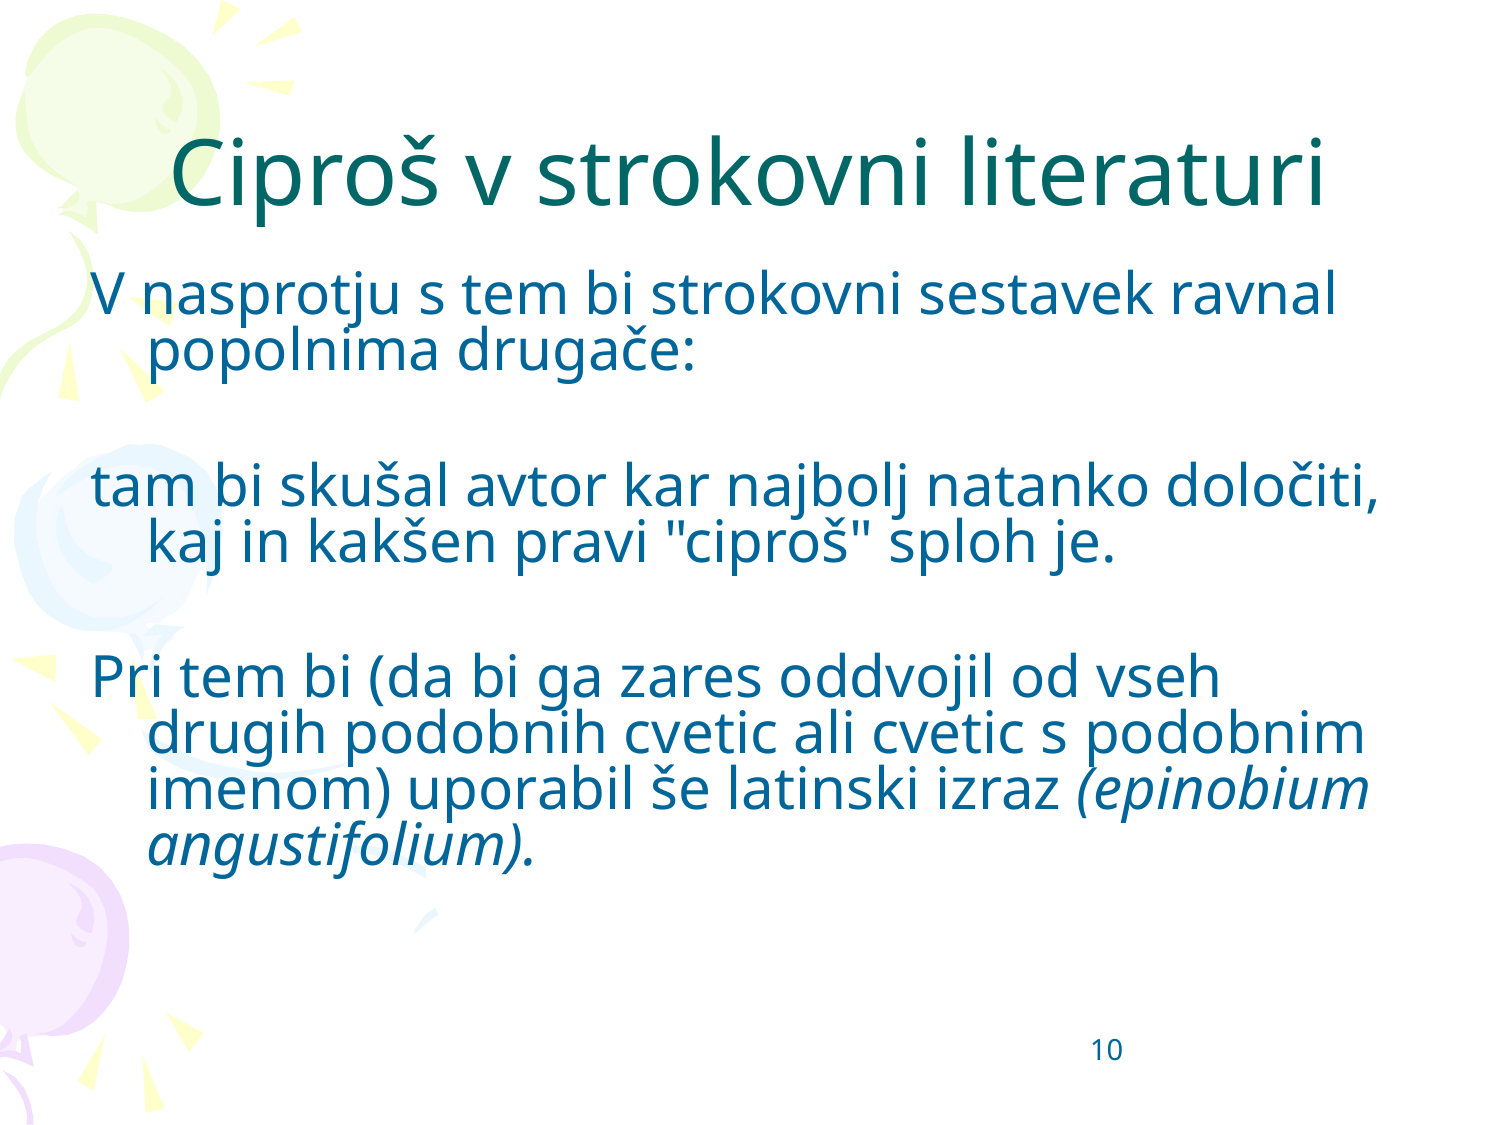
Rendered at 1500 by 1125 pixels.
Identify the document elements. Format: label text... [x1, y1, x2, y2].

slide_number <number> [1074, 1024, 1425, 1100]
list V nasprotju s tem bi strokovni sestavek ravnal popolnima drugače: tam bi skušal avtor kar najbolj natanko določiti, kaj in kakšen pravi "ciproš" sploh je. Pri tem bi (da bi ga zares oddvojil od vseh drugih podobnih cvetic ali cvetic s podobnim imenom) uporabil še latinski izraz (epinobium angustifolium). [75, 262, 1425, 994]
title Ciproš v strokovni literaturi [72, 16, 1425, 233]
